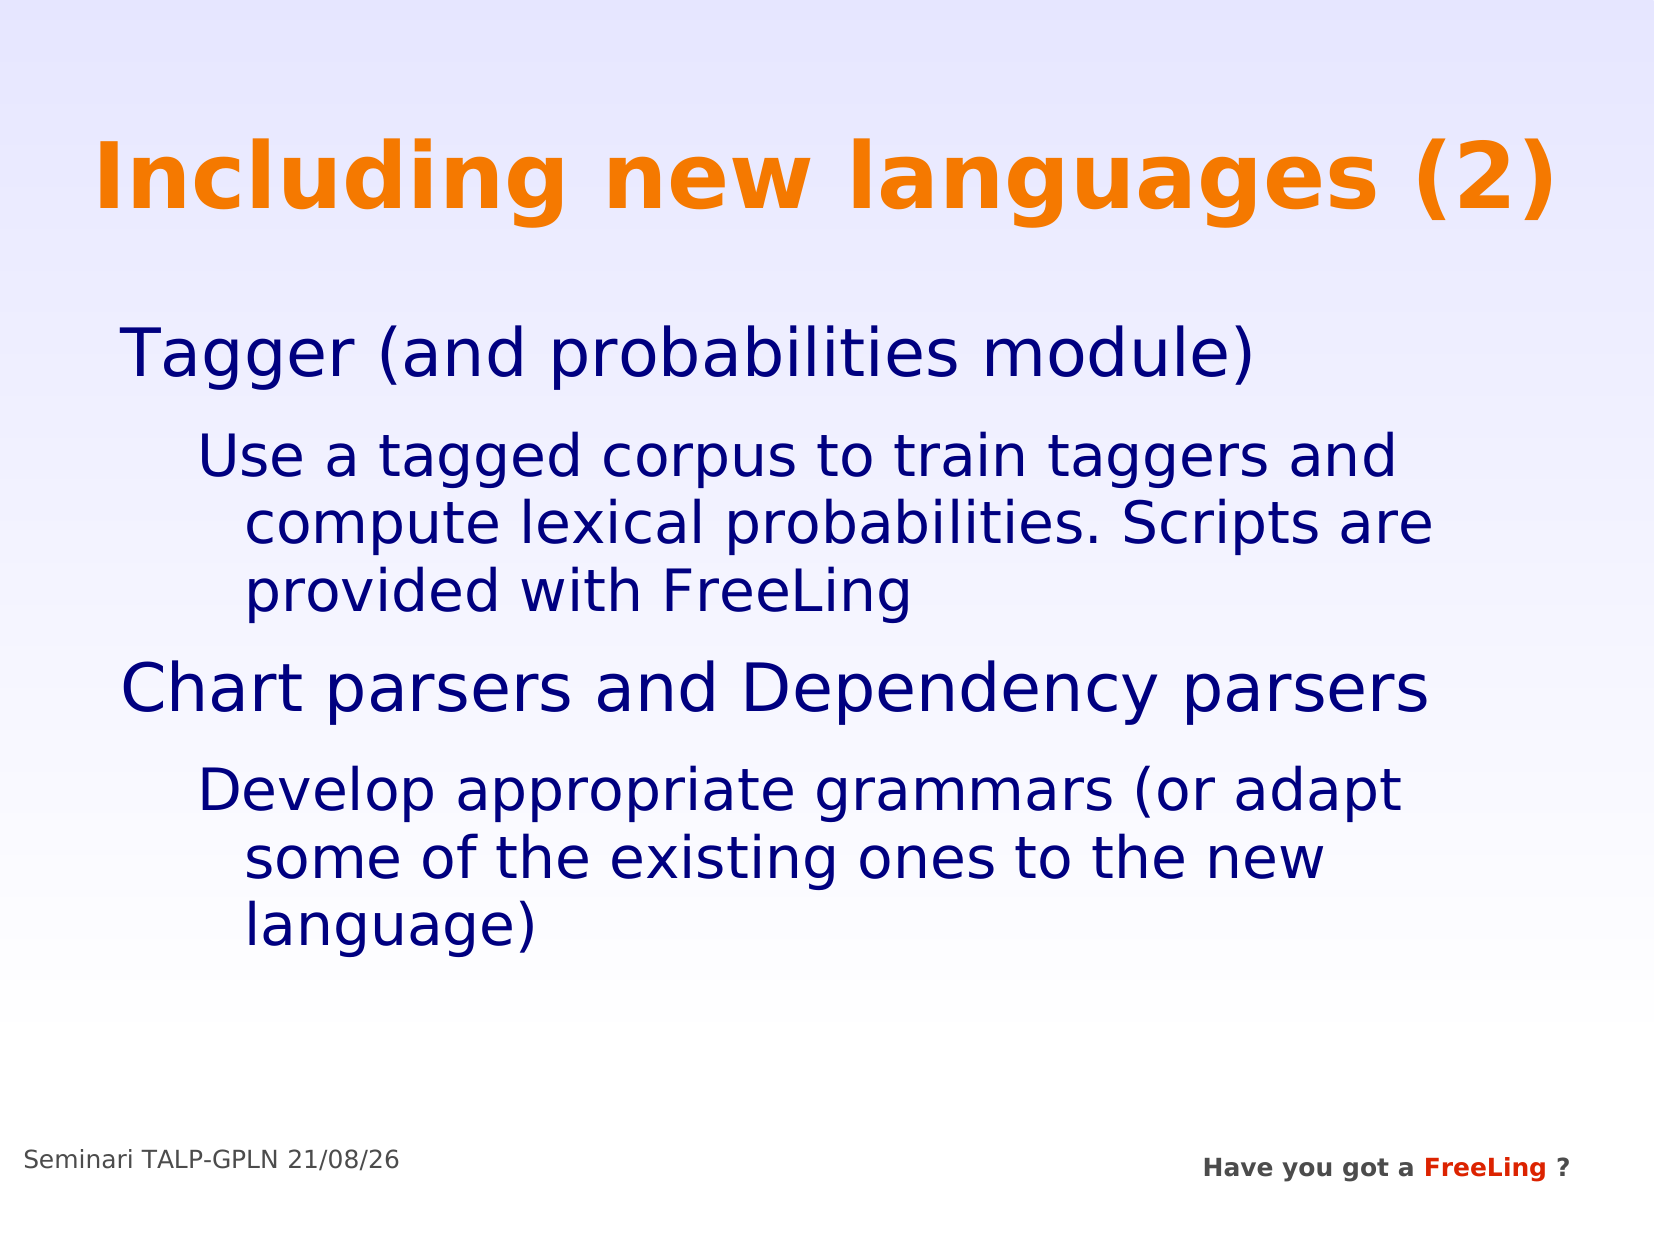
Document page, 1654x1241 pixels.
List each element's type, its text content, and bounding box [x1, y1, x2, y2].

title Including new languages (2) [82, 80, 1571, 273]
list Tagger (and probabilities module) Use a tagged corpus to train taggers and compute lexical probabilities. Scripts are provided with FreeLing Chart parsers and Dependency parsers Develop appropriate grammars (or adapt some of the existing ones to the new language) [102, 314, 1536, 1031]
